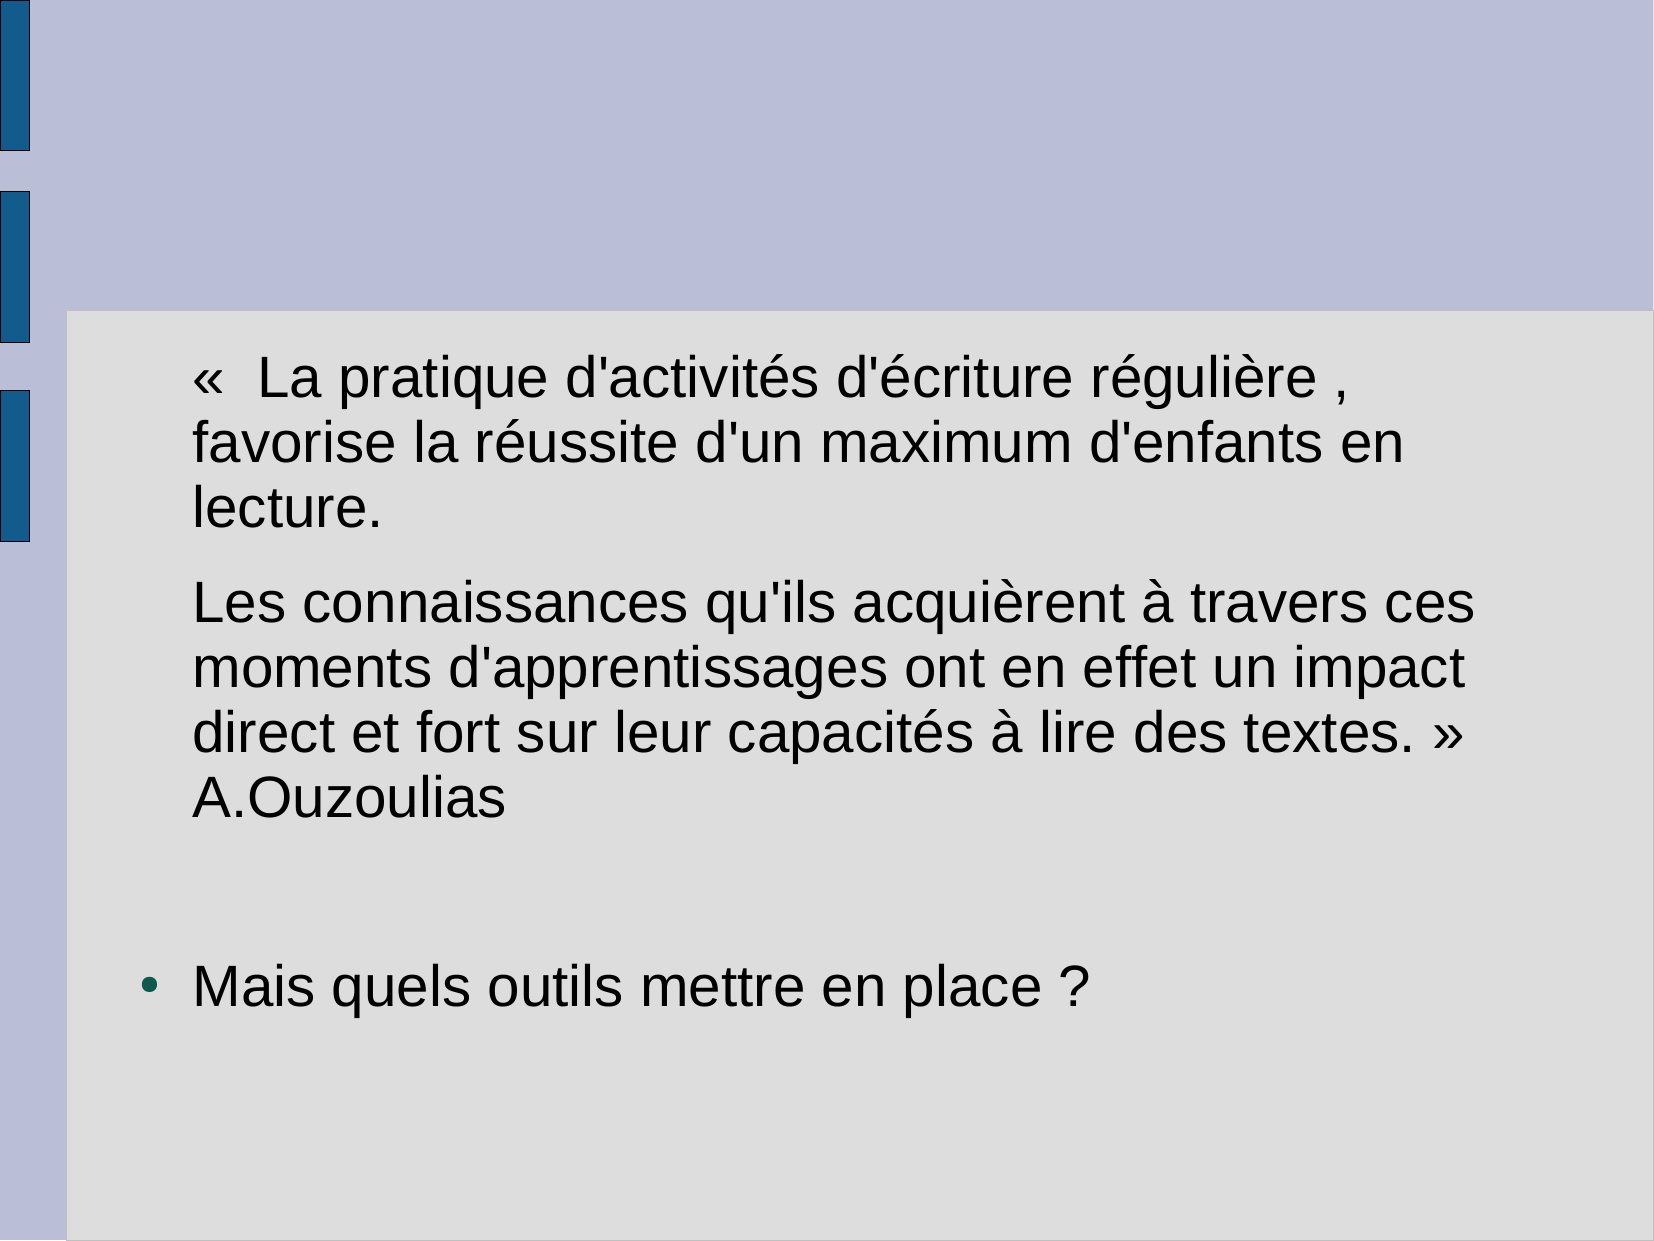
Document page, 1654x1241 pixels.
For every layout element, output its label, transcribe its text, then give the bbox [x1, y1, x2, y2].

list « La pratique d'activités d'écriture régulière , favorise la réussite d'un maximum d'enfants en lecture. Les connaissances qu'ils acquièrent à travers ces moments d'apprentissages ont en effet un impact direct et fort sur leur capacités à lire des textes. » A.Ouzoulias Mais quels outils mettre en place ? [121, 344, 1534, 1127]
